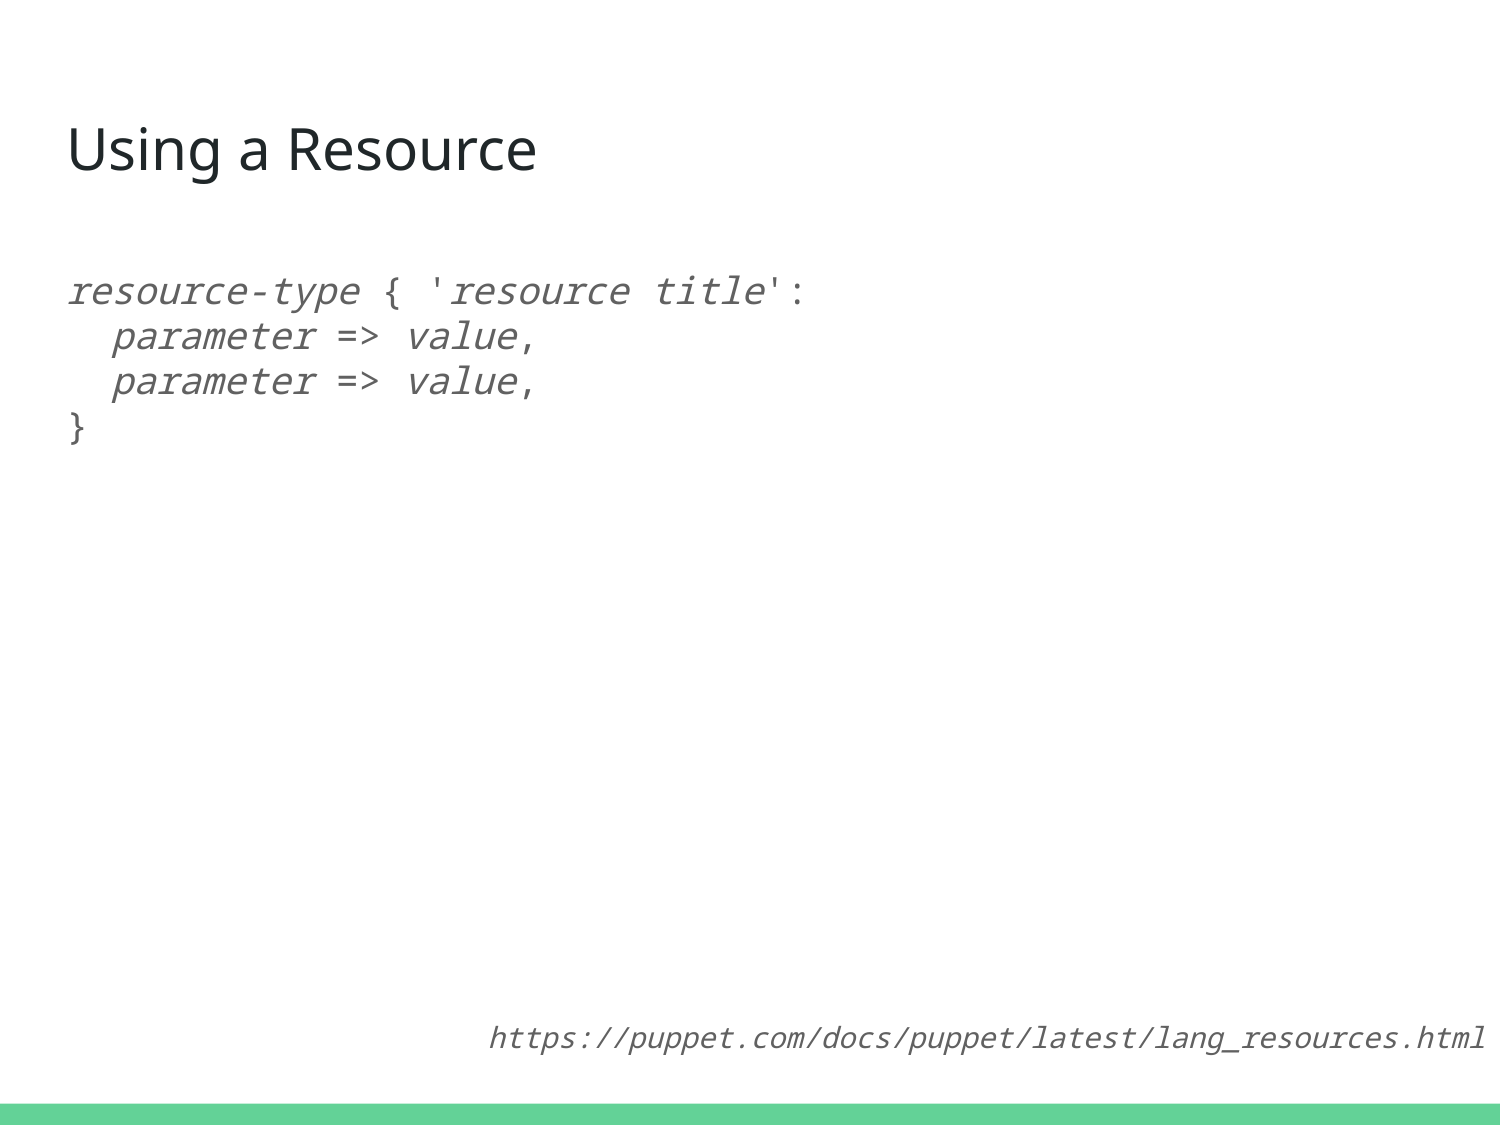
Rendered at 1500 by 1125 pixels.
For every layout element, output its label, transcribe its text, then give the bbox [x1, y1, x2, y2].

text_box https://puppet.com/docs/puppet/latest/lang_resources.html [409, 999, 1500, 1107]
title Using a Resource [51, 97, 1449, 223]
list resource-type { 'resource title': parameter => value, parameter => value, } [51, 252, 1449, 1000]
